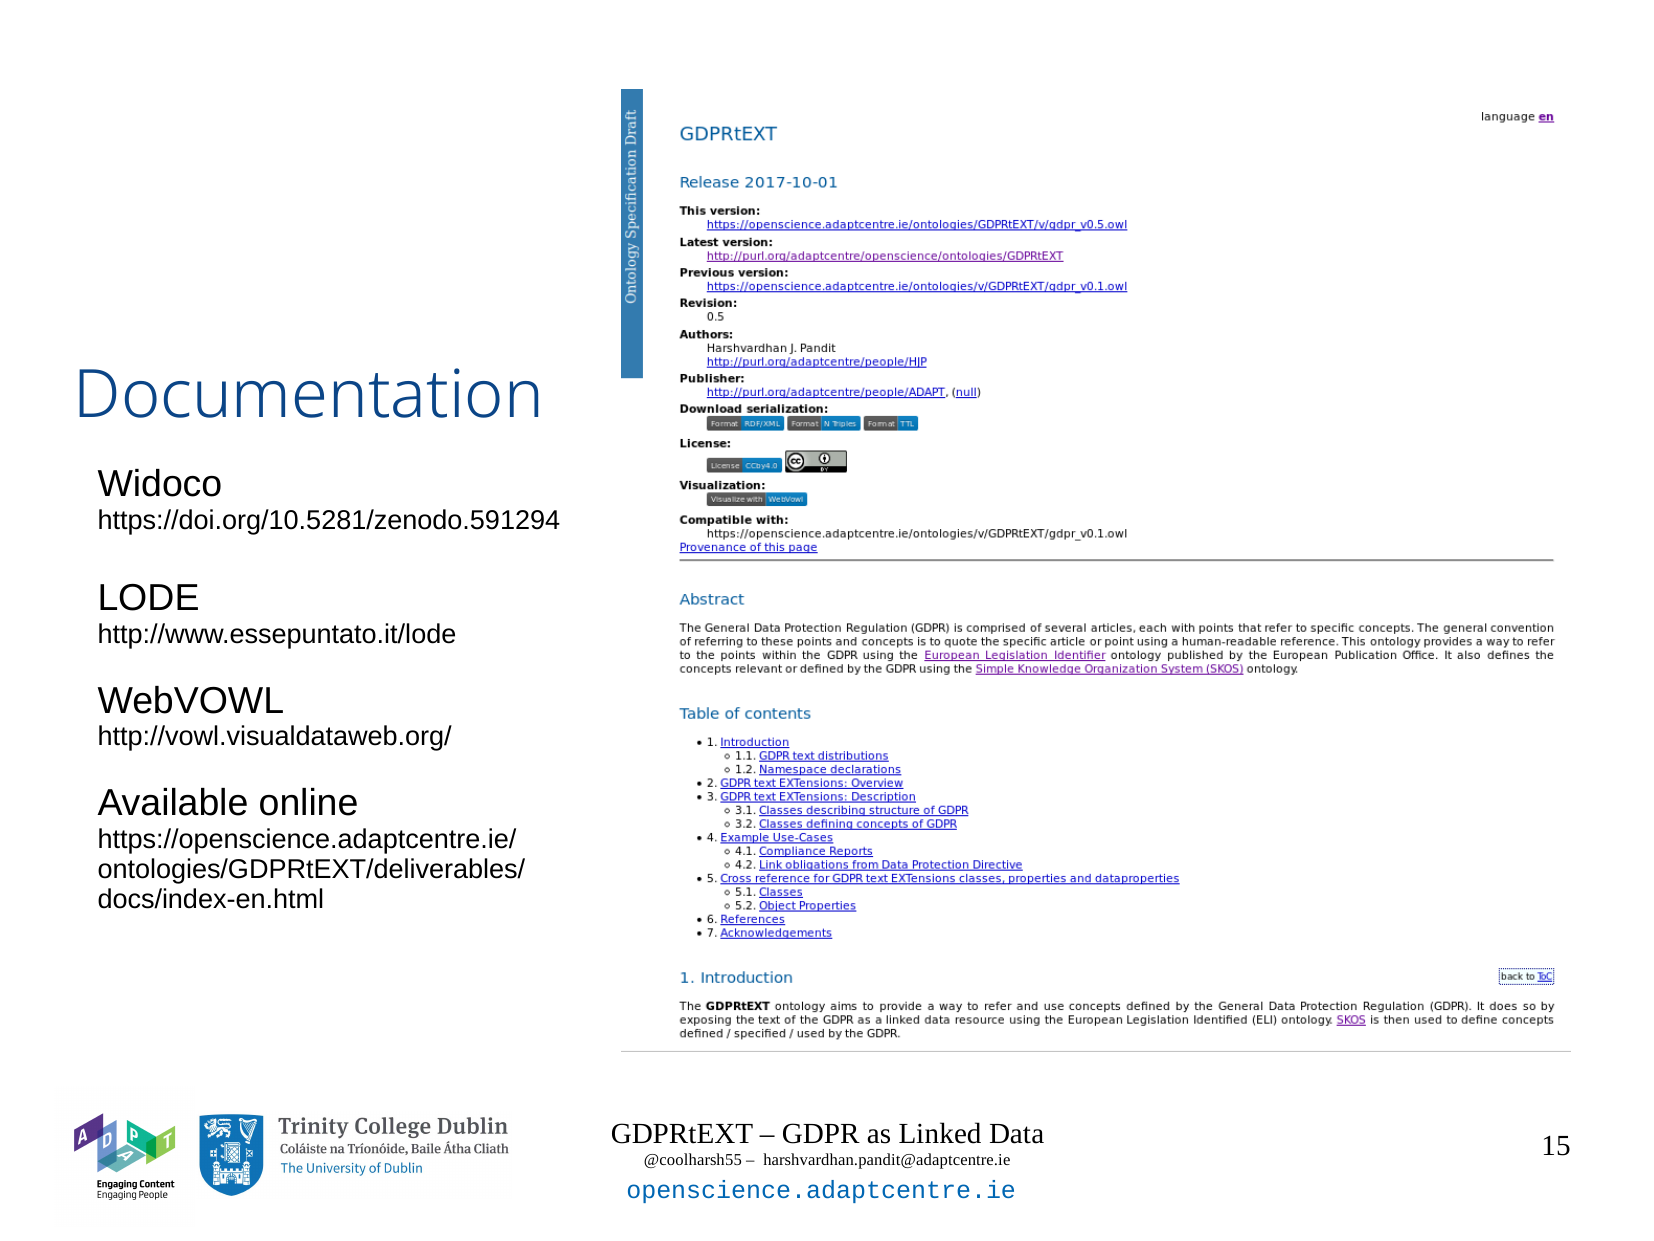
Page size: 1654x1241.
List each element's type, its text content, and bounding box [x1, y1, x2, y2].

text_box Documentation [59, 339, 797, 515]
picture [196, 1111, 512, 1199]
text_box Widoco https://doi.org/10.5281/zenodo.591294 LODE http://www.essepuntato.it/lode WebVOWL http://vowl.visualdataweb.org/ Available online https://openscience.adaptcentre.ie/ontologies/GDPRtEXT/deliverables/docs/index-en.html [82, 515, 579, 851]
picture [54, 1086, 195, 1227]
picture [621, 89, 1571, 1052]
